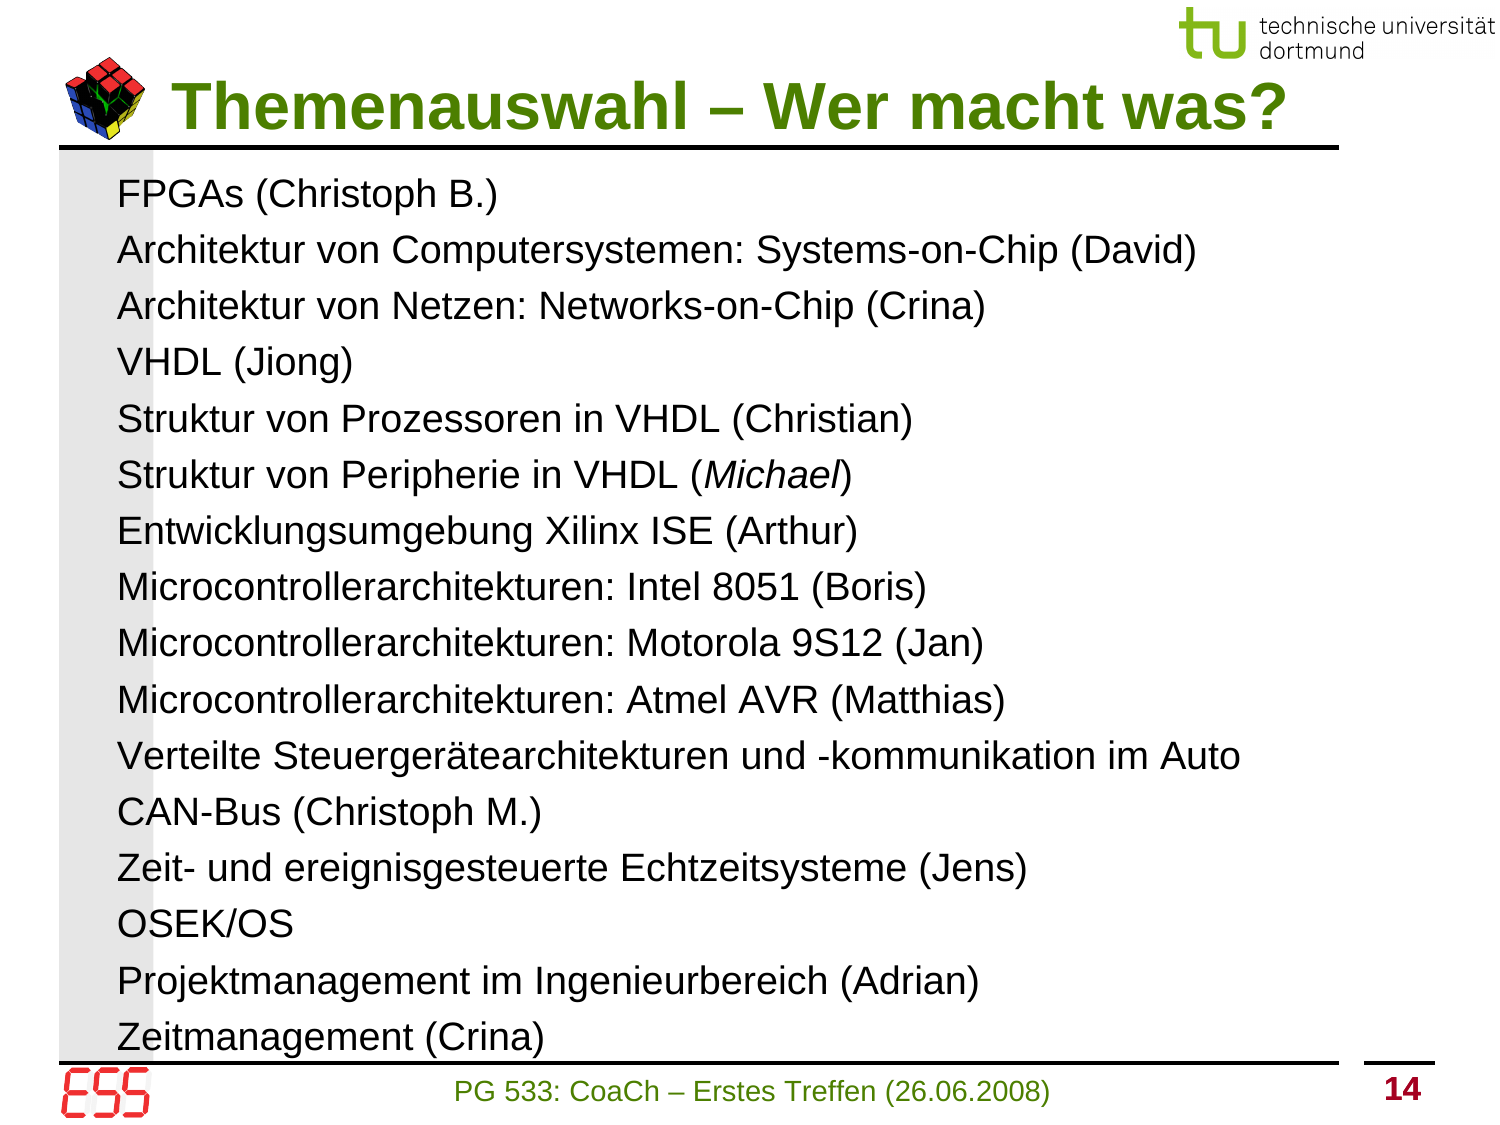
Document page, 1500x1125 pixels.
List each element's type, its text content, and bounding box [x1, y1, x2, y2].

list FPGAs (Christoph B.) Architektur von Computersystemen: Systems-on-Chip (David) Architektur von Netzen: Networks-on-Chip (Crina) VHDL (Jiong) Struktur von Prozessoren in VHDL (Christian) Struktur von Peripherie in VHDL (Michael) Entwicklungsumgebung Xilinx ISE (Arthur) Microcontrollerarchitekturen: Intel 8051 (Boris) Microcontrollerarchitekturen: Motorola 9S12 (Jan) Microcontrollerarchitekturen: Atmel AVR (Matthias) Verteilte Steuergerätearchitekturen und -kommunikation im Auto CAN-Bus (Christoph M.) Zeit- und ereignisgesteuerte Echtzeitsysteme (Jens) OSEK/OS Projektmanagement im Ingenieurbereich (Adrian) Zeitmanagement (Crina) [116, 171, 1474, 1059]
picture [61, 1067, 152, 1118]
title Themenauswahl – Wer macht was? [171, 49, 1410, 159]
picture [1179, 7, 1495, 59]
picture [65, 57, 145, 140]
